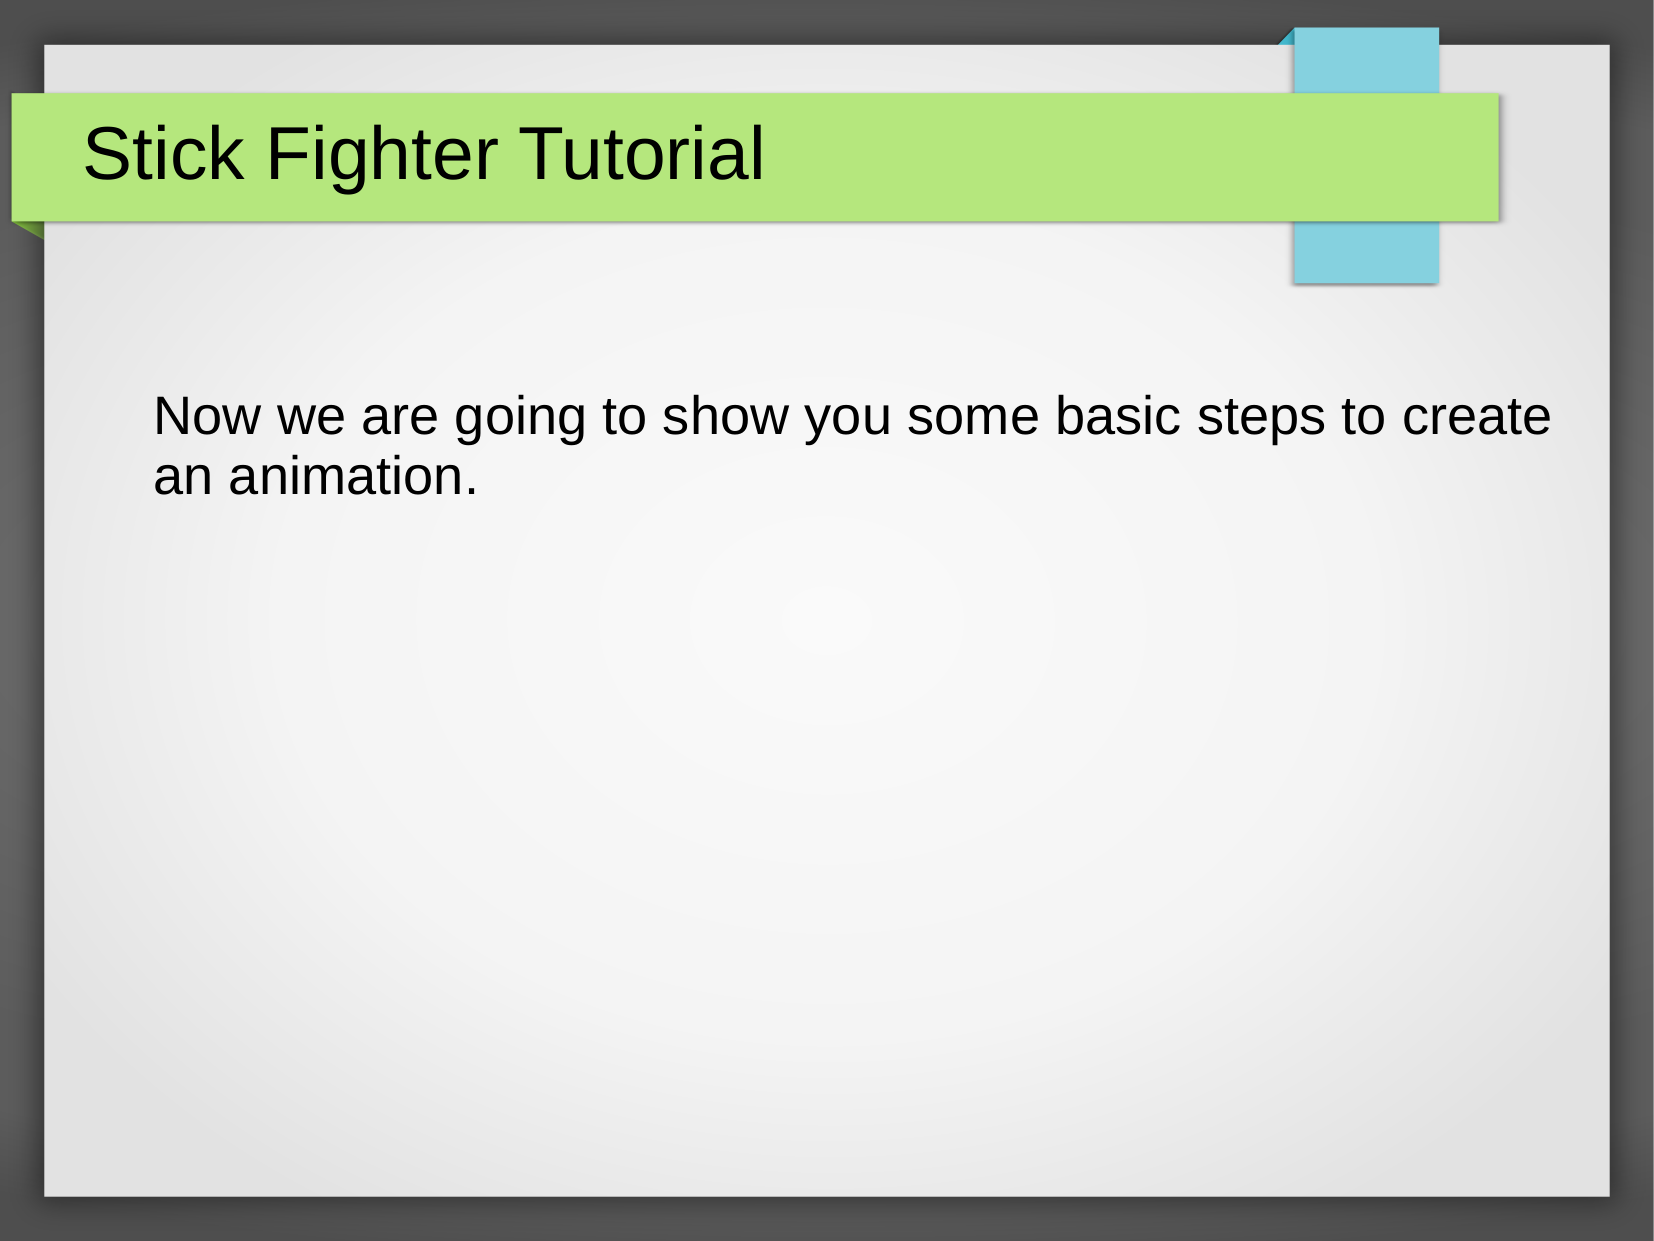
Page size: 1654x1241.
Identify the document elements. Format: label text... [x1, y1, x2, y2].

title Stick Fighter Tutorial [82, 94, 1264, 213]
picture [0, 0, 1654, 1241]
list Now we are going to show you some basic steps to create an animation. [82, 295, 1571, 1015]
